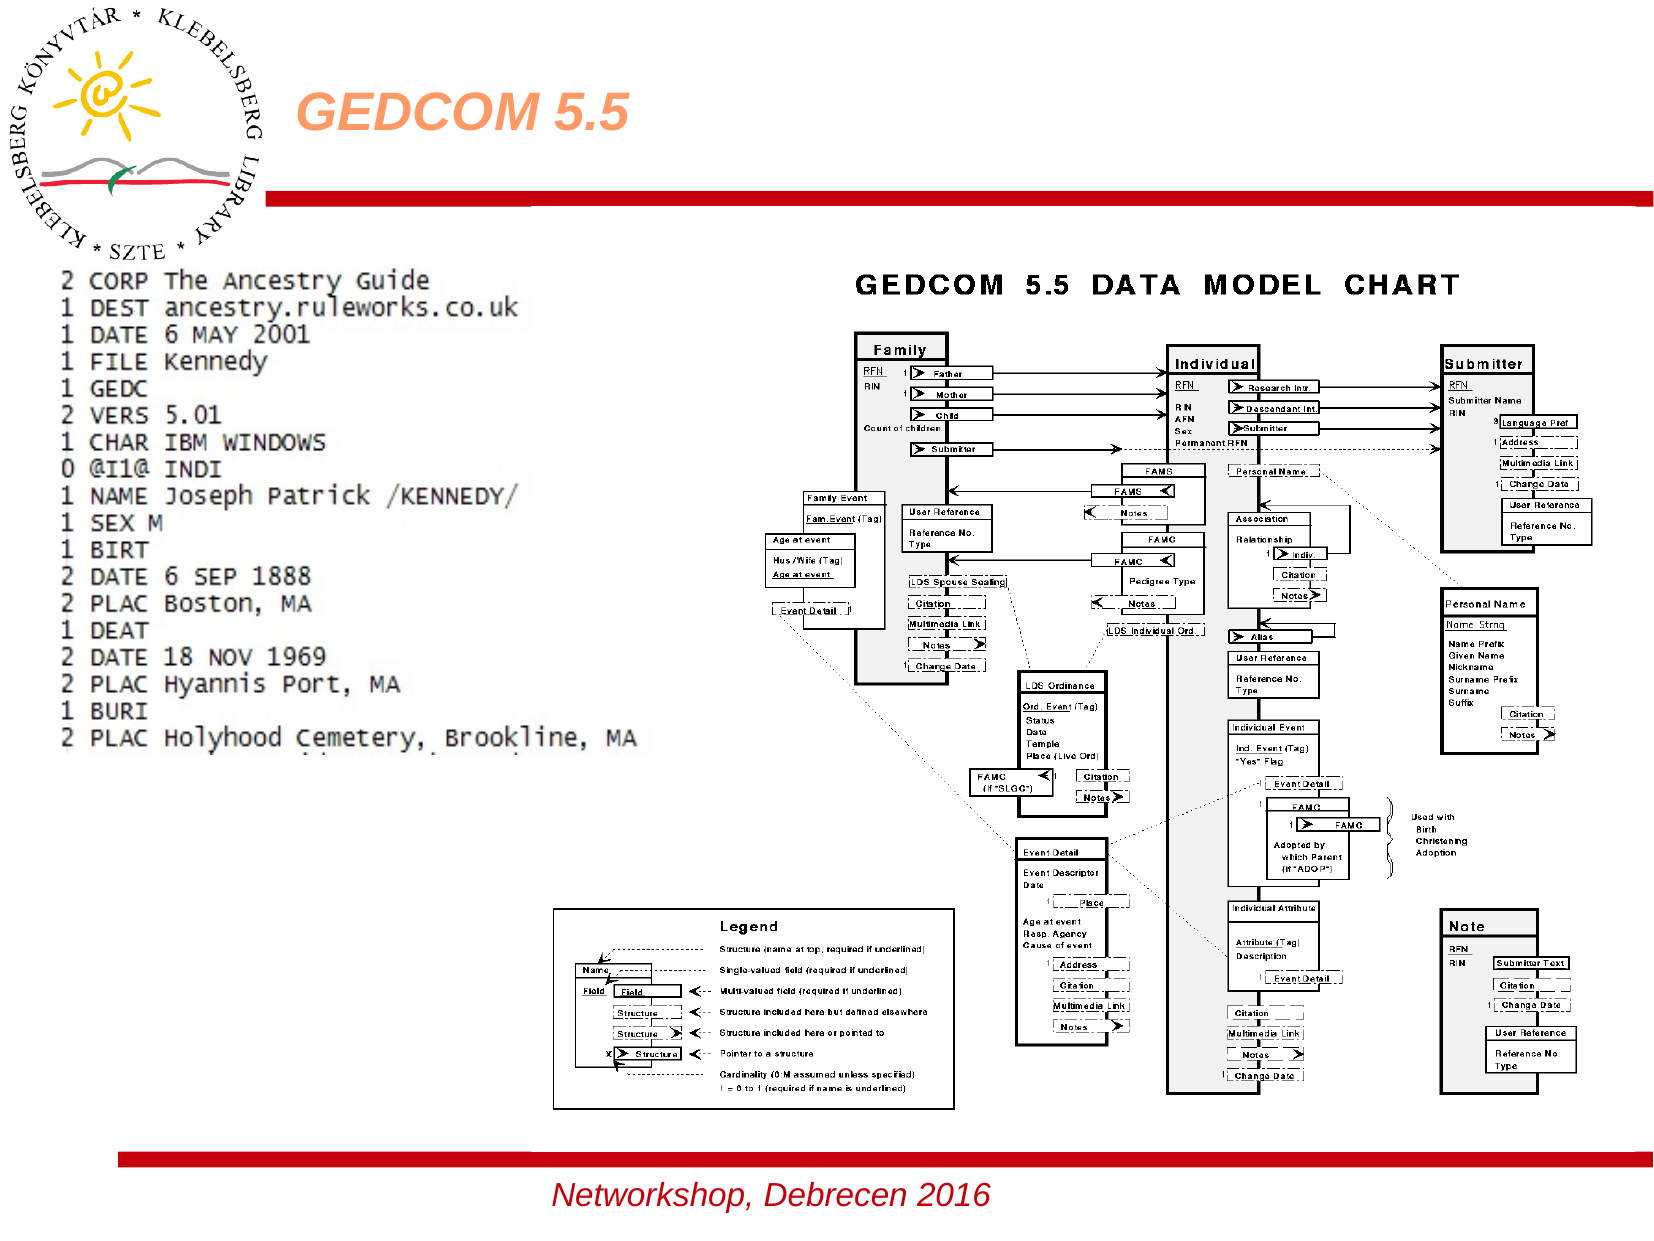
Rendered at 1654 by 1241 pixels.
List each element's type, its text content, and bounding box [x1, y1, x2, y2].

title GEDCOM 5.5 [295, 53, 1534, 170]
picture [0, 0, 1636, 1152]
